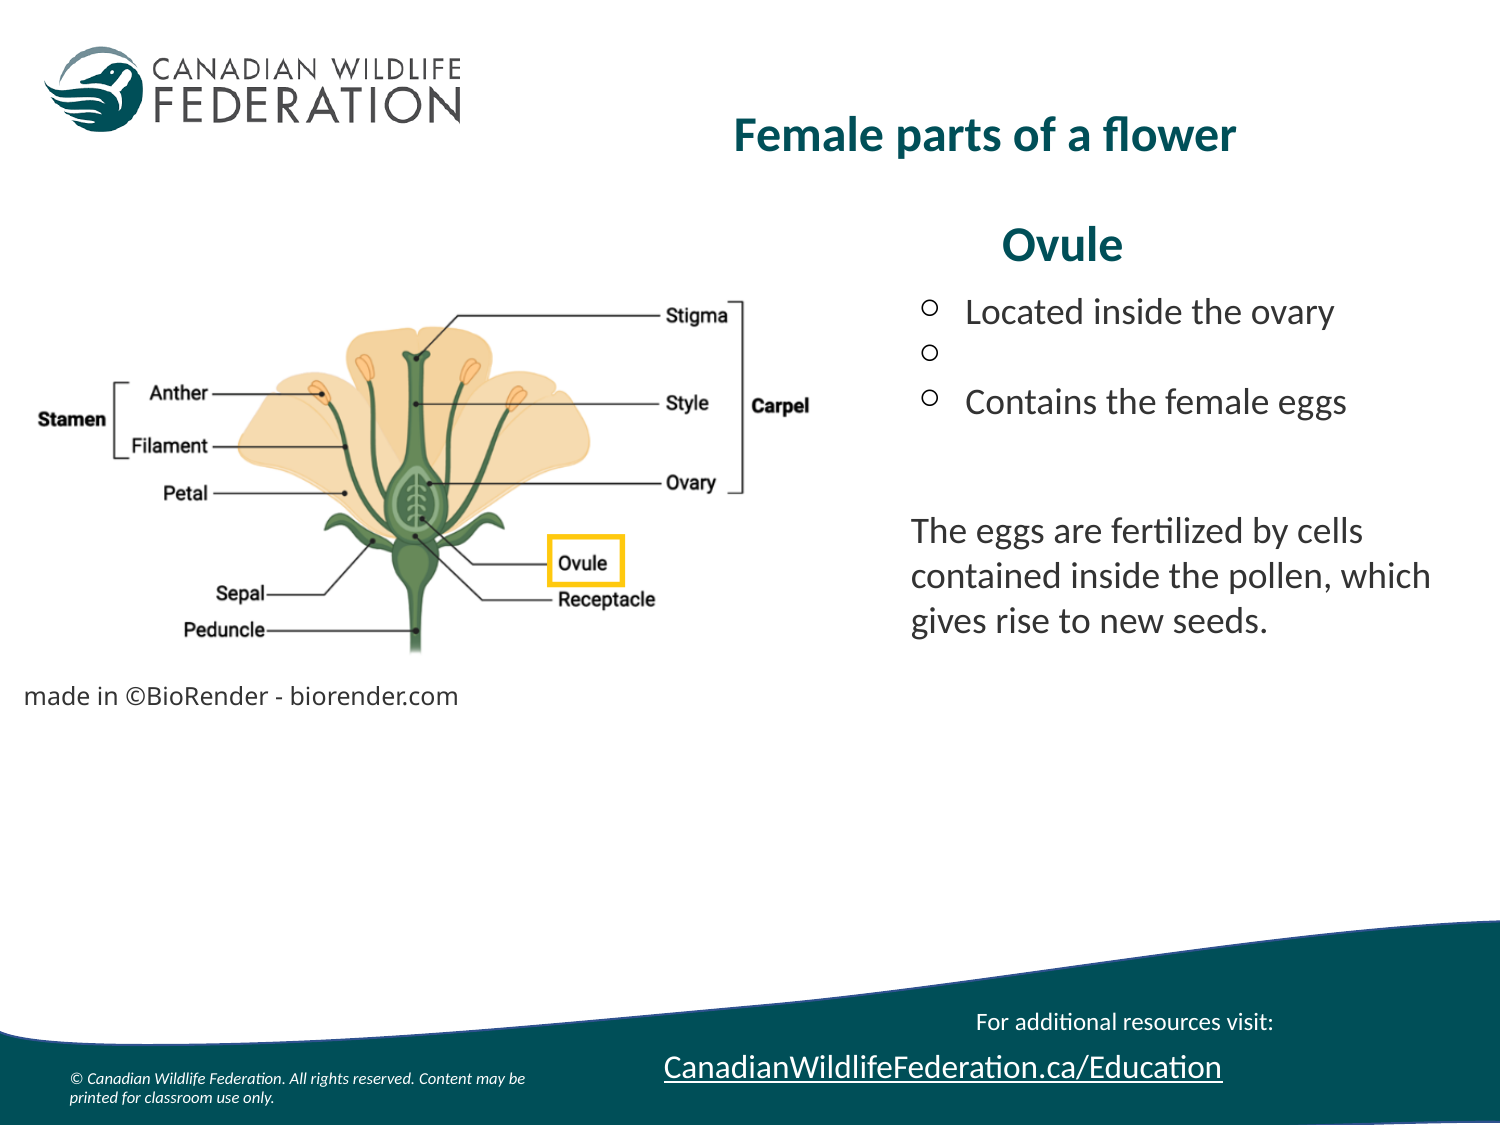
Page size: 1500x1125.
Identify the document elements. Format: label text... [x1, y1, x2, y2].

text_box © Canadian Wildlife Federation. All rights reserved. Content may be printed for classroom use only. [54, 1059, 562, 1116]
text_box Ovule [693, 204, 1433, 280]
picture [44, 46, 460, 132]
text_box [0, 921, 1500, 1125]
text_box CanadianWildlifeFederation.ca/Education [648, 1037, 1438, 1094]
text_box The eggs are fertilized by cells contained inside the pollen, which gives rise to new seeds. [745, 498, 1500, 696]
picture [33, 278, 816, 660]
text_box Located inside the ovary Contains the female eggs [753, 279, 1496, 477]
text_box For additional resources visit: [961, 998, 1438, 1044]
text_box Female parts of a flower [615, 93, 1356, 170]
text_box made in ©BioRender - biorender.com [8, 672, 830, 718]
